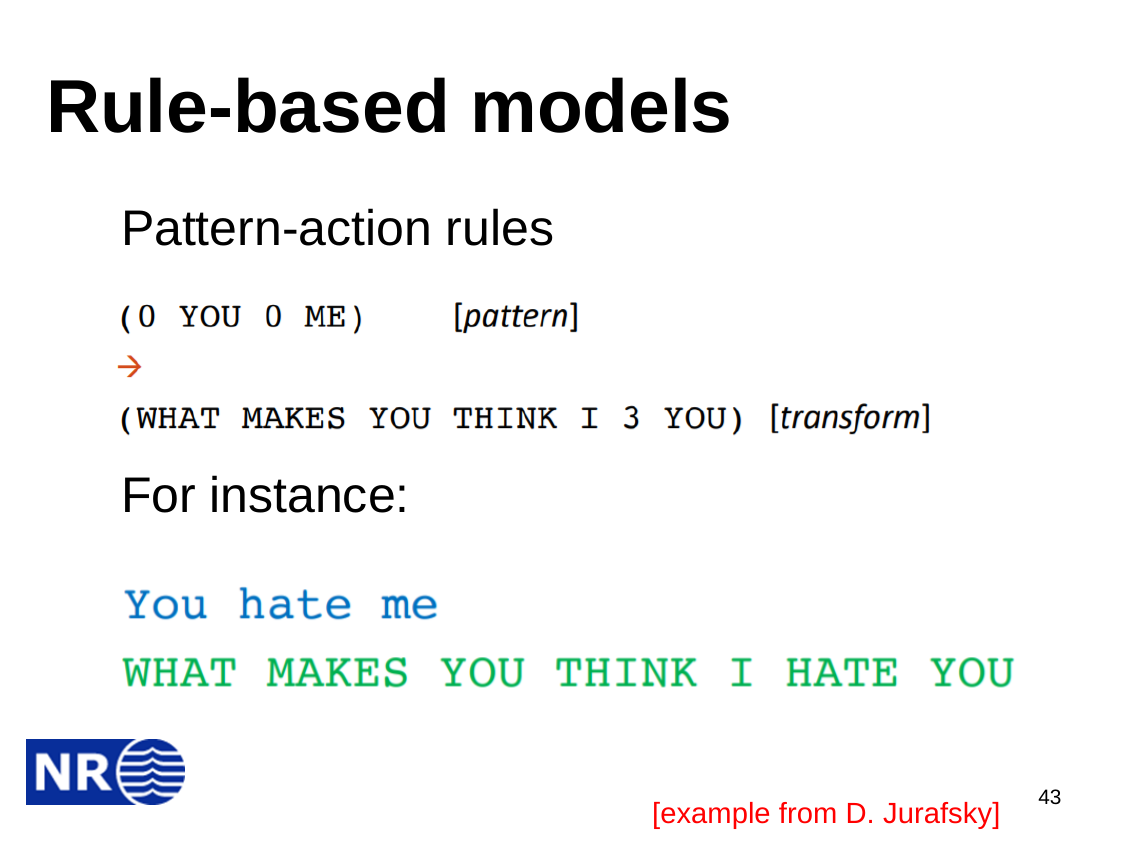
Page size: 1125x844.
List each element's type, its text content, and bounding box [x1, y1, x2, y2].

text_box [1023, 776, 1095, 811]
list Pattern-action rules For instance: [30, 187, 1095, 694]
picture [101, 285, 948, 452]
picture [101, 565, 1039, 707]
title Rule-based models [30, 32, 1095, 157]
text_box [example from D. Jurafsky] [637, 786, 1039, 837]
